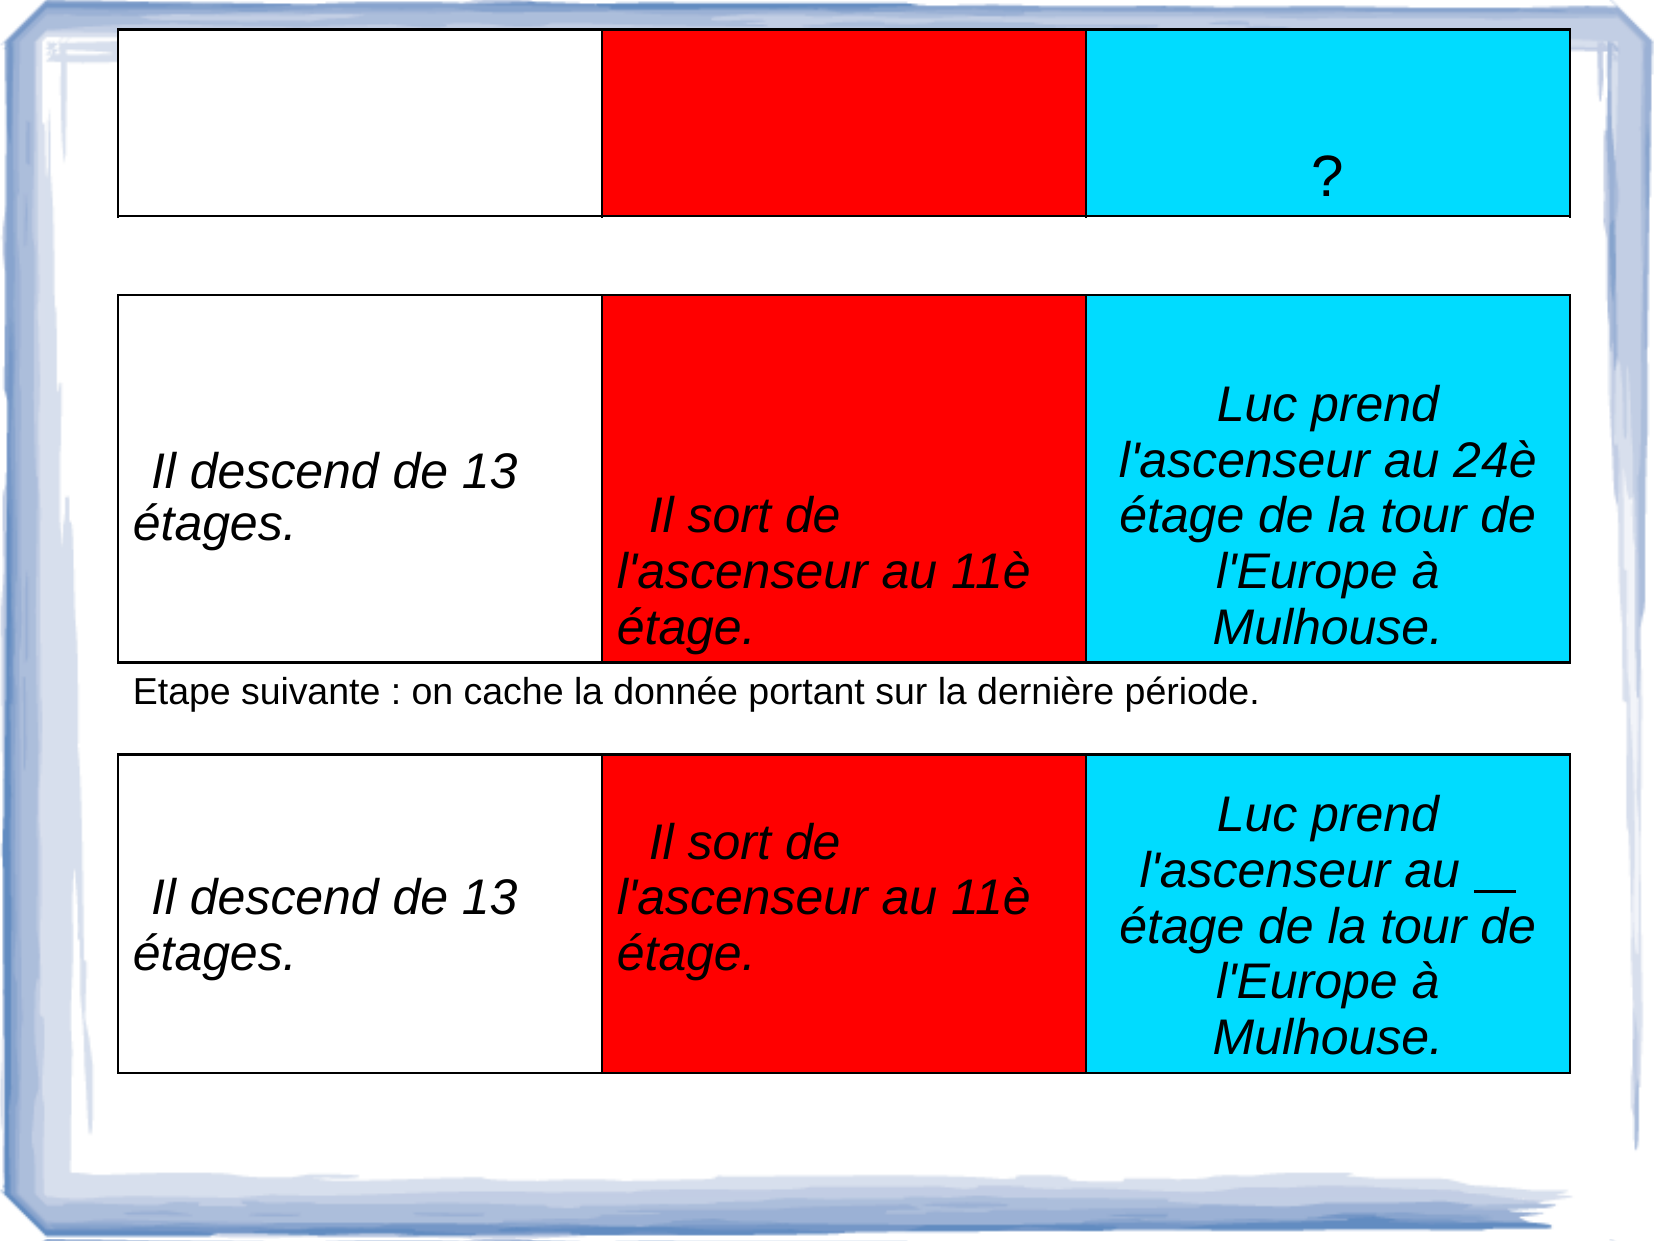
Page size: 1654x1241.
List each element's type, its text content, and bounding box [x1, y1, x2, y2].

table_cell Luc prend l'ascenseur au étage de la tour de l'Europe à Mulhouse. [1087, 756, 1569, 1072]
table_header [603, 31, 1085, 215]
table_header Luc prend l'ascenseur au 24è étage de la tour de l'Europe à Mulhouse. [1087, 296, 1569, 661]
table_cell Il descend de 13 étages. [119, 756, 601, 1072]
table_header [119, 31, 601, 215]
table_header Il sort de l'ascenseur au 11è étage. [603, 296, 1085, 661]
picture [0, 0, 1654, 1241]
table_cell Il sort de l'ascenseur au 11è étage. [603, 756, 1085, 1072]
table_header ? [1087, 31, 1569, 215]
table_cell Etape suivante : on cache la donnée portant sur la dernière période. [118, 664, 1570, 753]
table_header Il descend de 13 étages. [119, 296, 601, 661]
